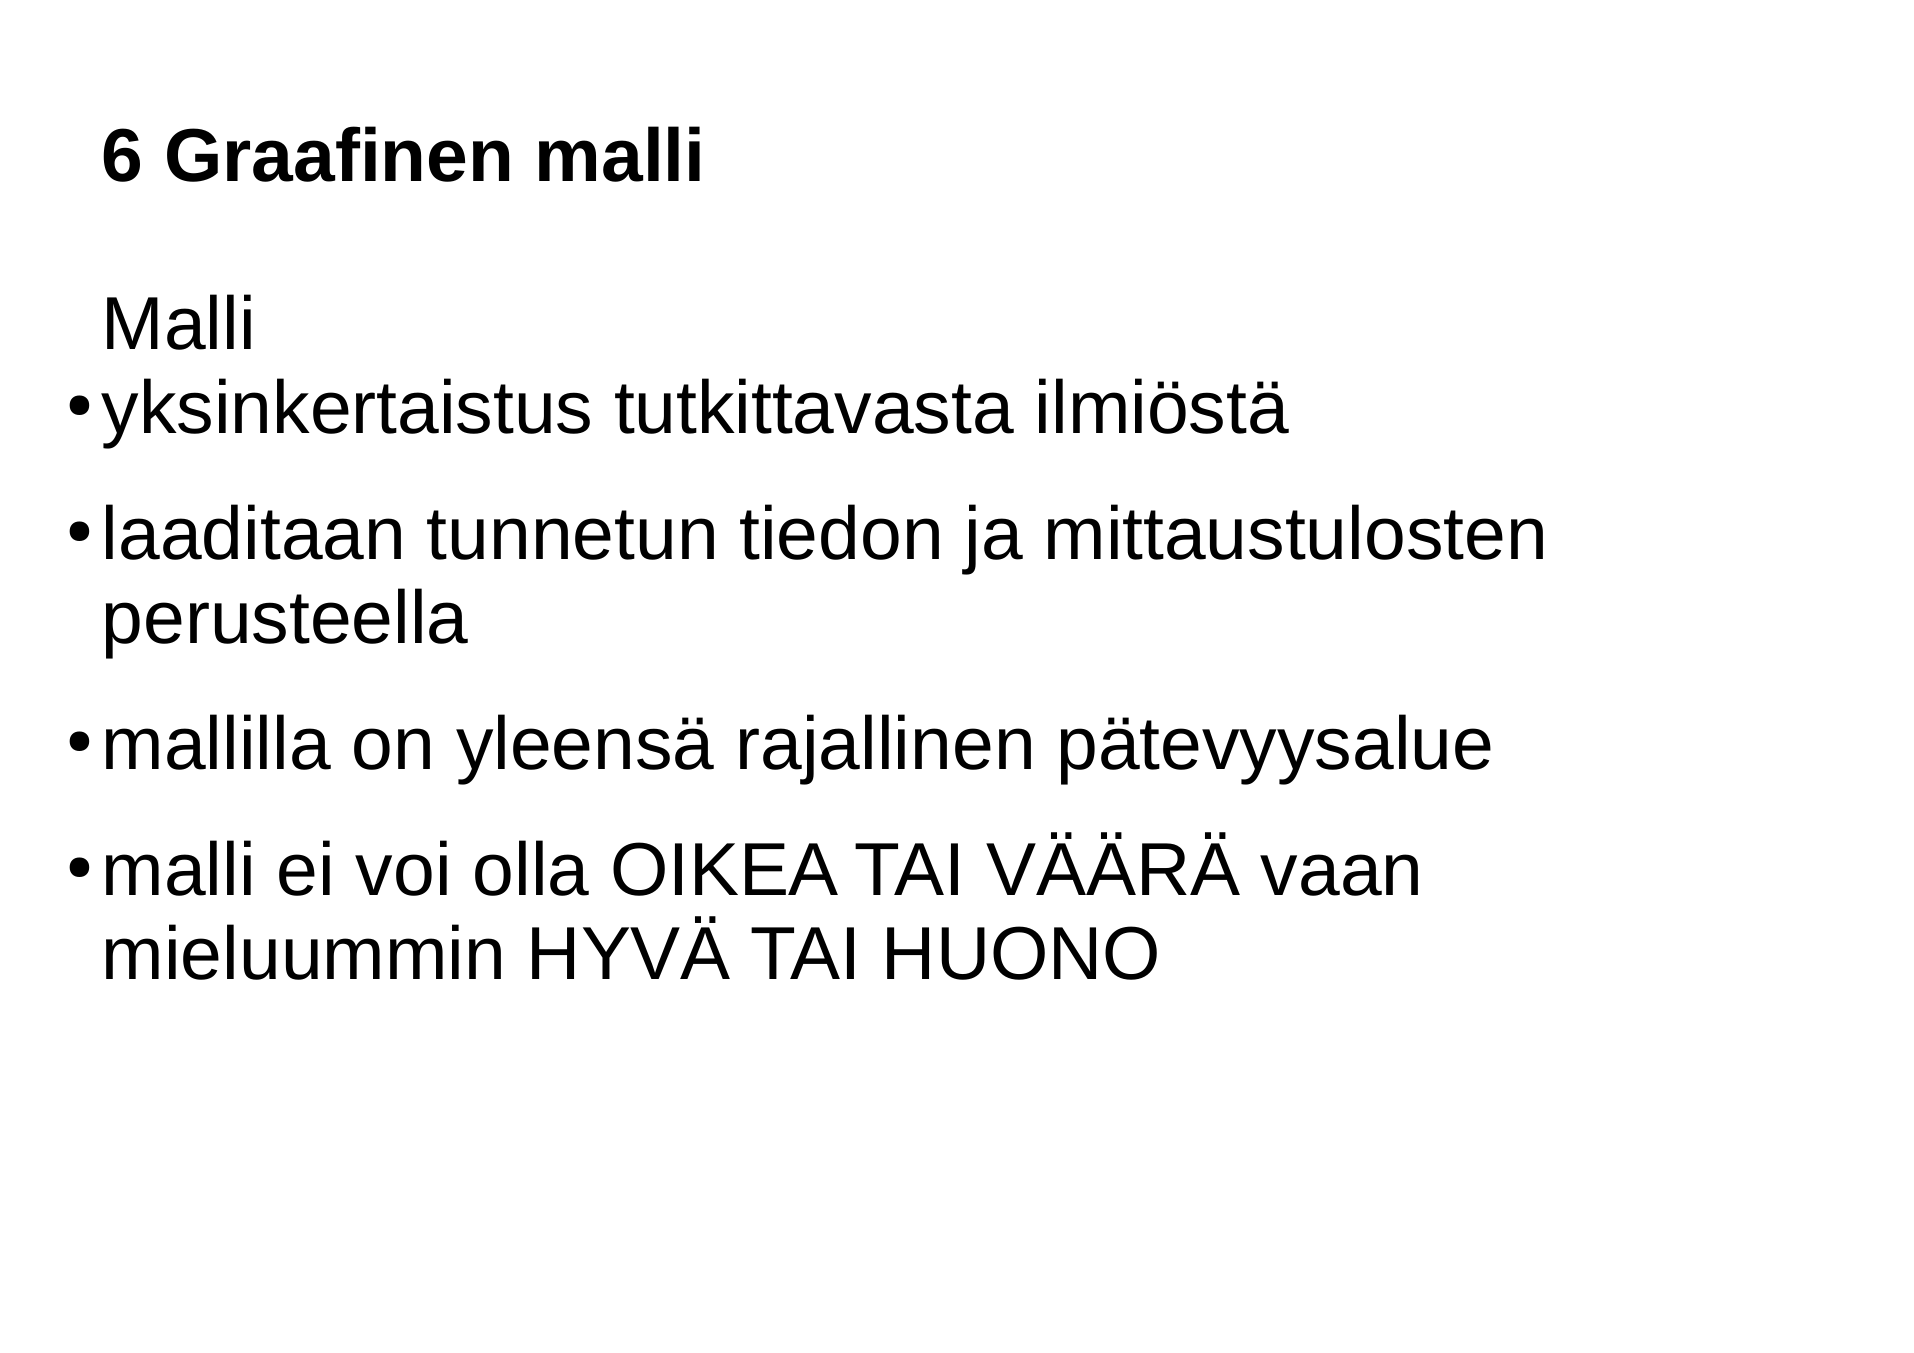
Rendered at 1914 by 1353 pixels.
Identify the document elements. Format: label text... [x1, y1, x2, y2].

text_box 6 Graafinen malli Malli yksinkertaistus tutkittavasta ilmiöstä laaditaan tunnetun tiedon ja mittaustulosten perusteella mallilla on yleensä rajallinen pätevyysalue malli ei voi olla OIKEA TAI VÄÄRÄ vaan mieluummin HYVÄ TAI HUONO [51, 106, 1749, 1003]
